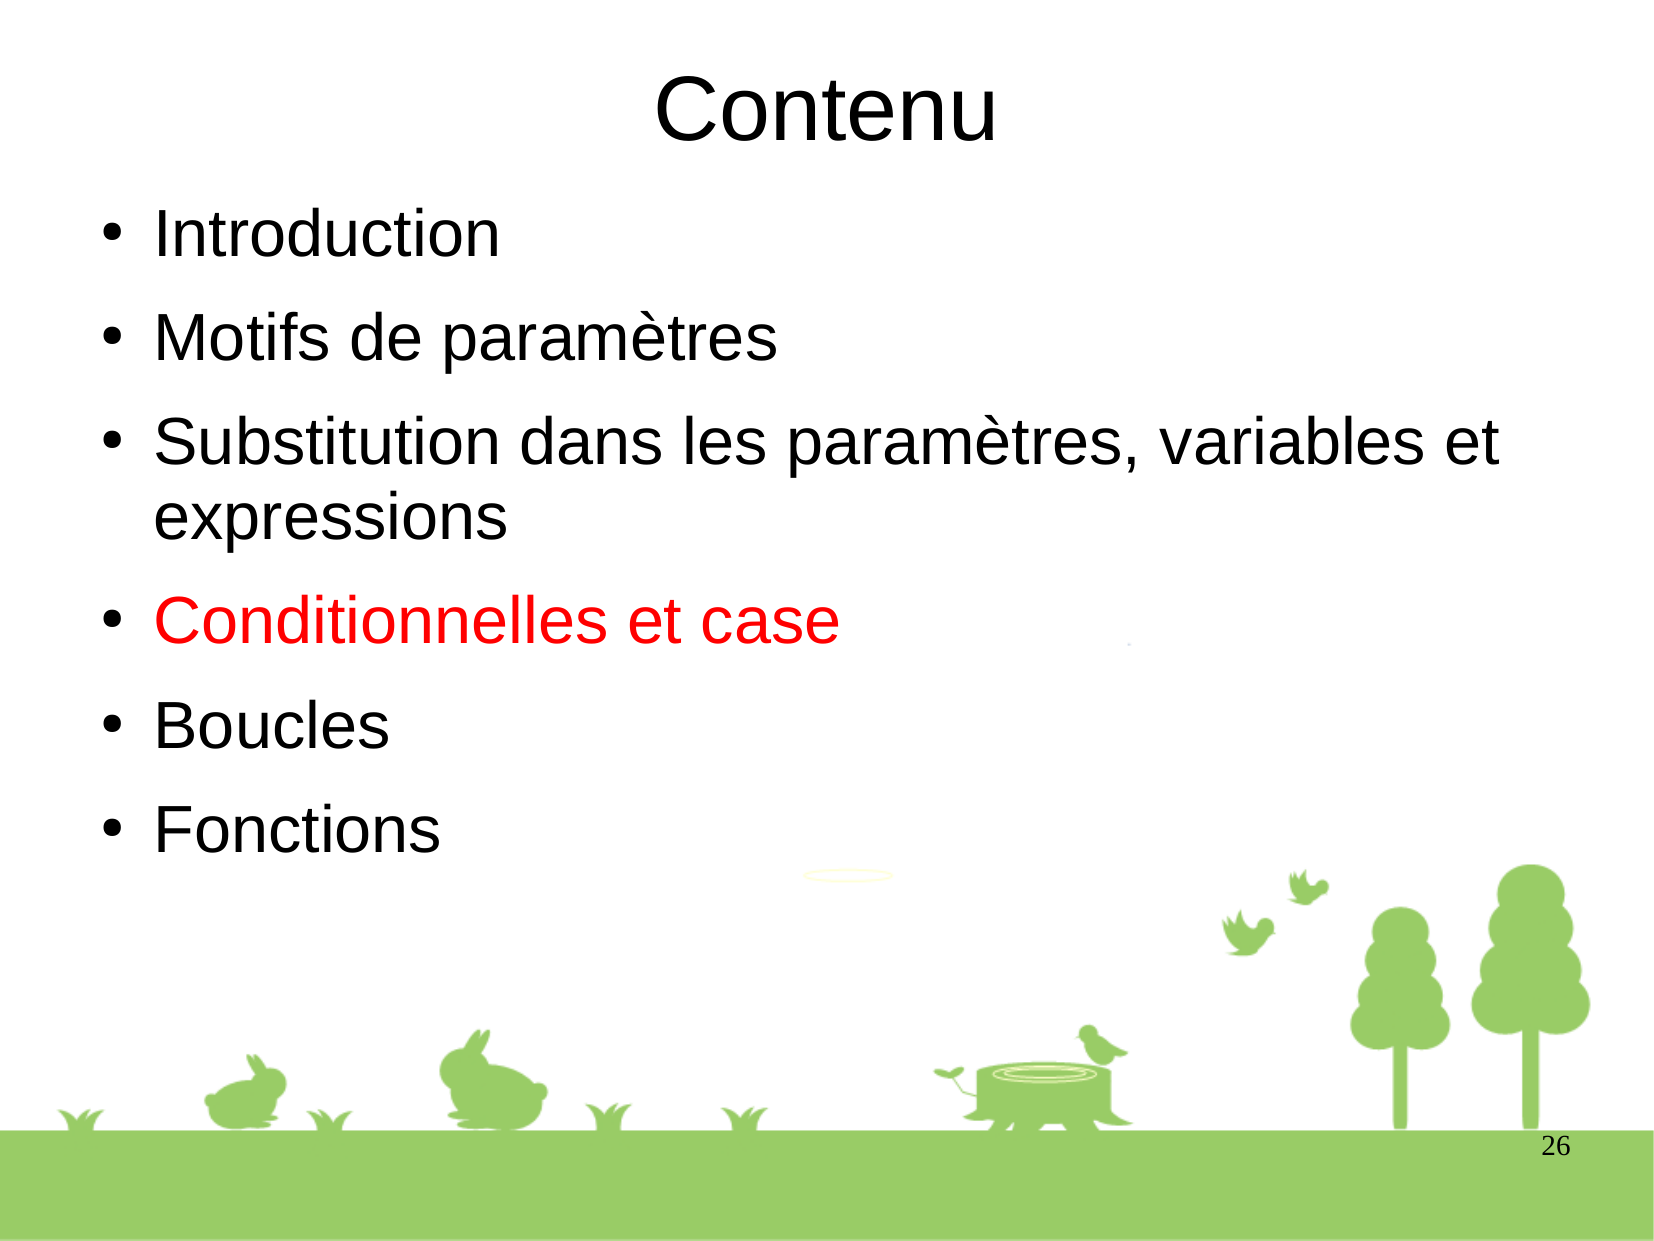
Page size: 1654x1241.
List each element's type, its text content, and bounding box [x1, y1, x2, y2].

title Contenu [11, 5, 1642, 213]
picture [0, 0, 1654, 1241]
list Introduction Motifs de paramètres Substitution dans les paramètres, variables et expressions Conditionnelles et case Boucles Fonctions [82, 195, 1538, 916]
